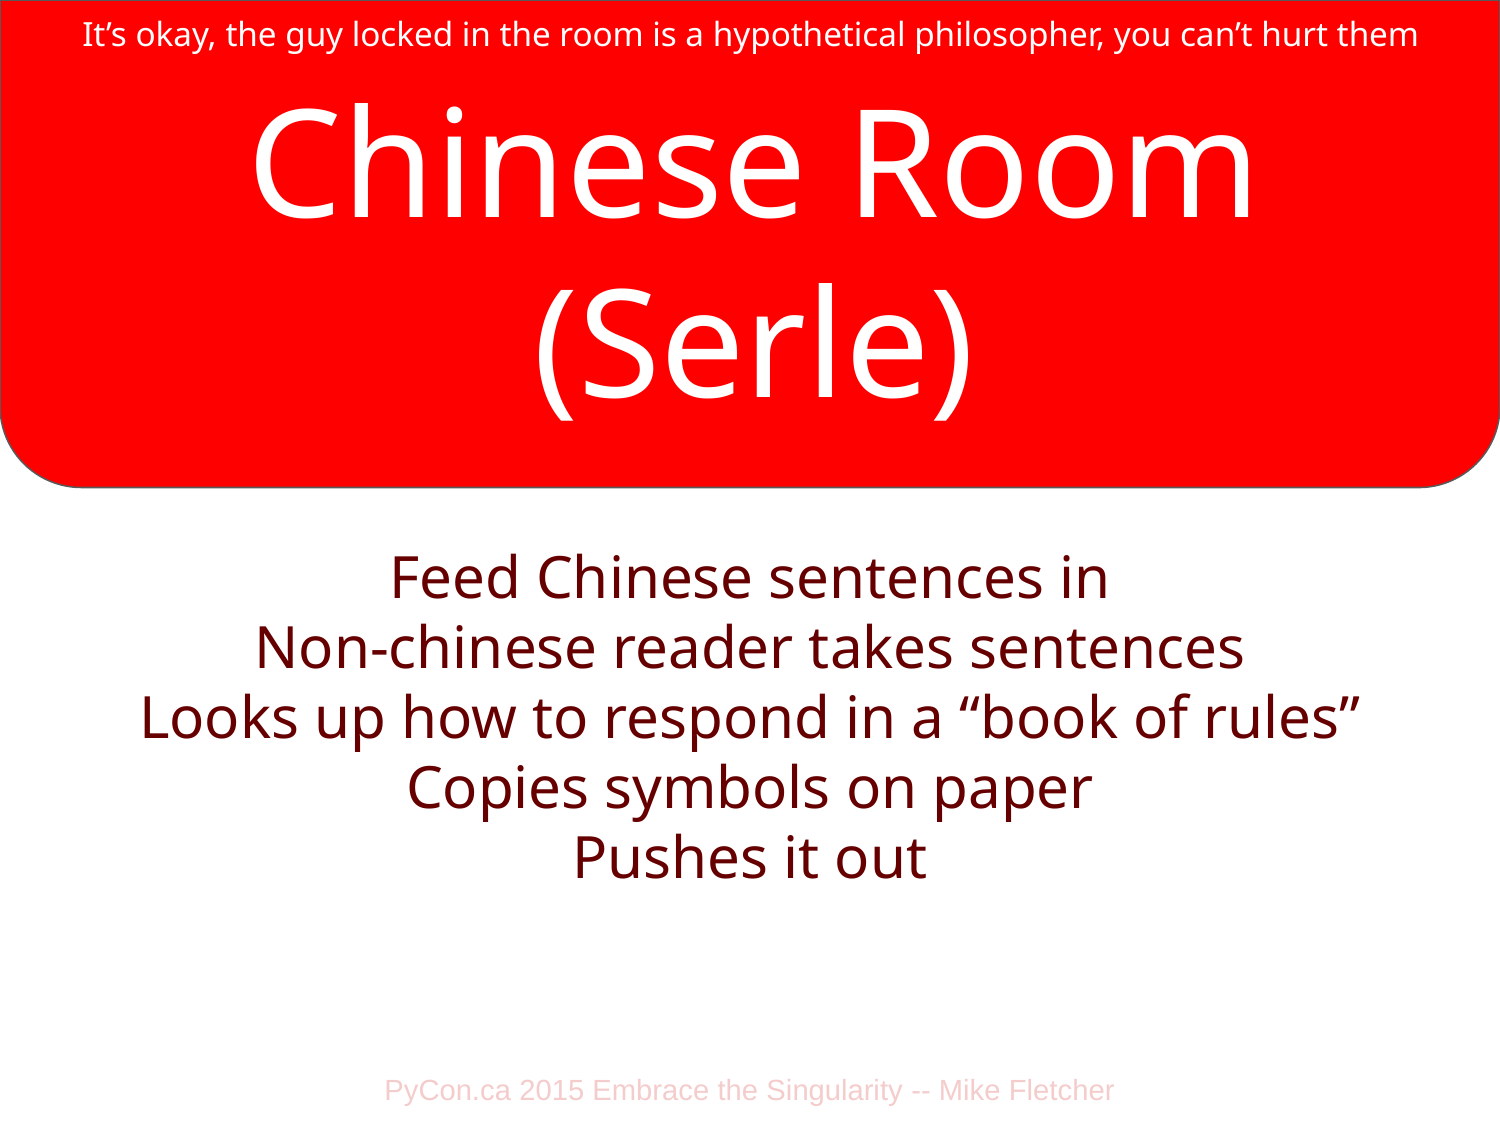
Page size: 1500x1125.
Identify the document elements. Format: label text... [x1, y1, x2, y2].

subtitle It’s okay, the guy locked in the room is a hypothetical philosopher, you can’t hurt them [1, 0, 1500, 65]
subtitle Feed Chinese sentences in Non-chinese reader takes sentences Looks up how to respond in a “book of rules” Copies symbols on paper Pushes it out [0, 525, 1500, 1107]
title Chinese Room (Serle) [28, 65, 1480, 488]
